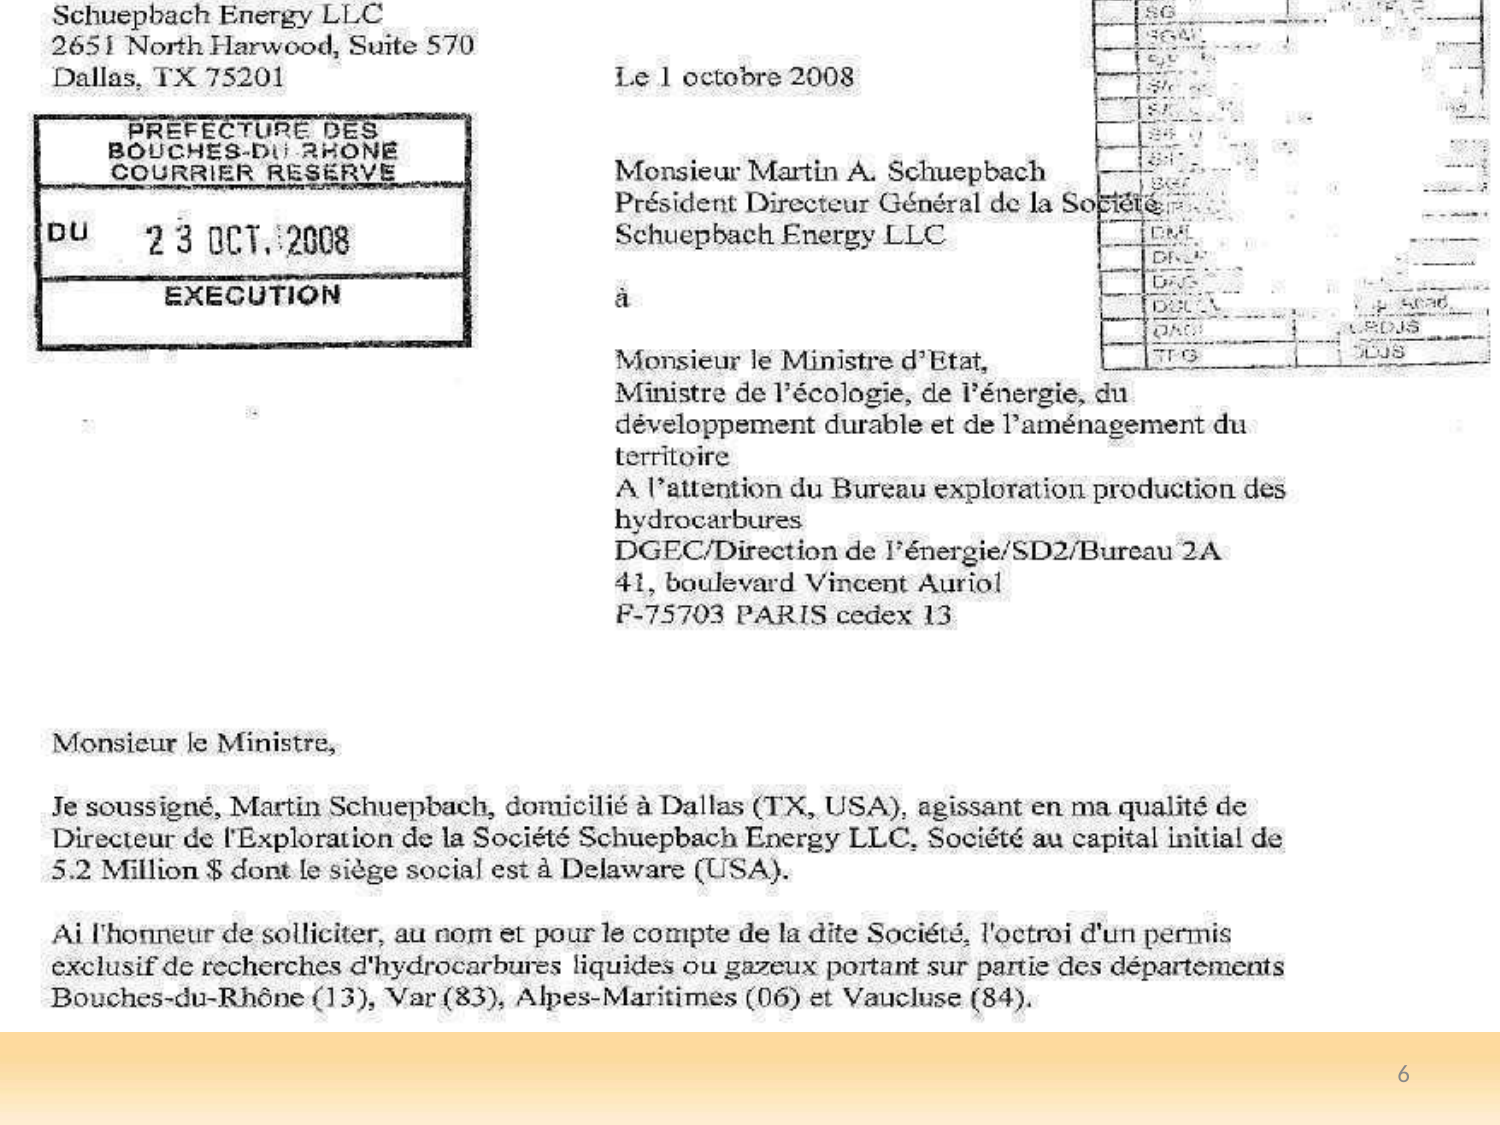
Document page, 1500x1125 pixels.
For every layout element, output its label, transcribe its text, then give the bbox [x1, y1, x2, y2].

text_box <numéro> [1074, 1042, 1425, 1103]
picture [0, 0, 1500, 1125]
